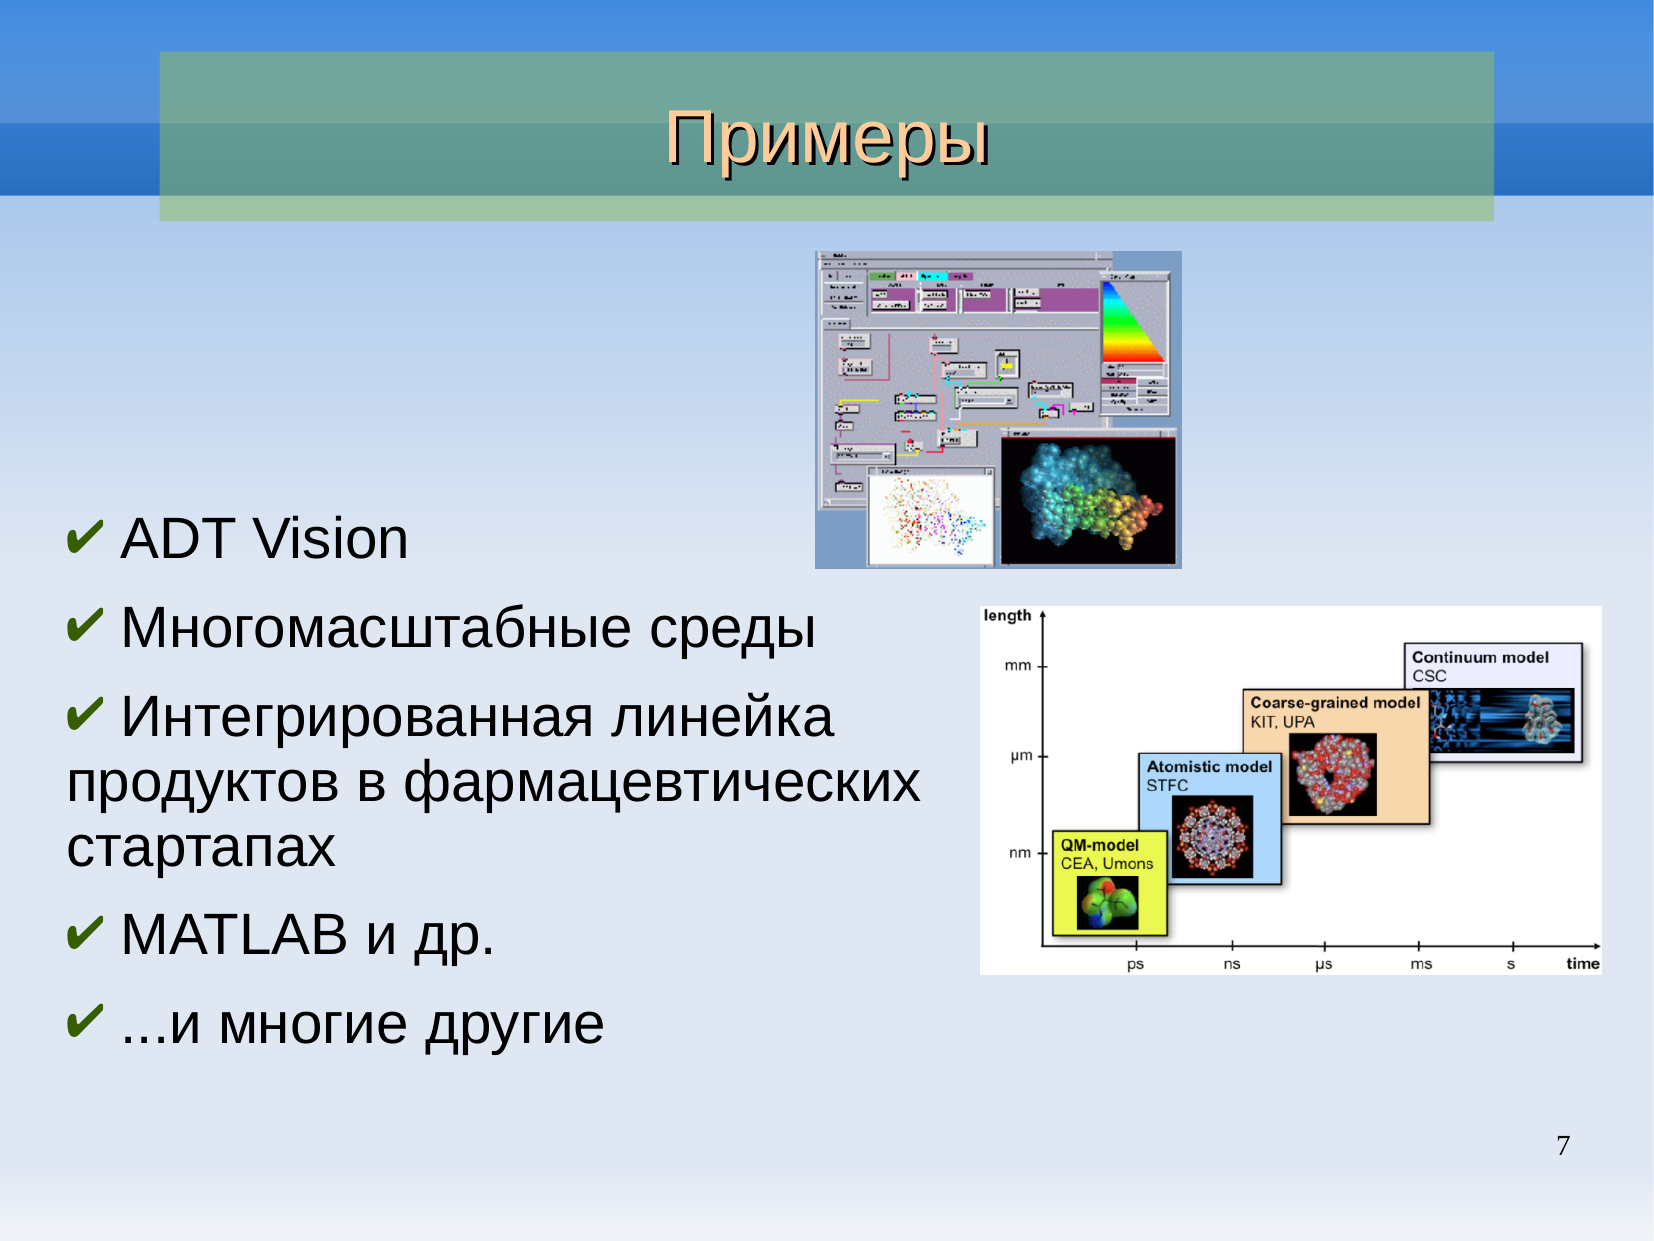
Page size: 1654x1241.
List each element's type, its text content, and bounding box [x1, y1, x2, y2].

text_box ADT Vision Многомасштабные среды Интегрированная линейка продуктов в фармацевтических стартапах MATLAB и др. ...и многие другие [51, 498, 968, 1062]
title Примеры [159, 51, 1495, 222]
picture [0, 0, 1654, 1241]
